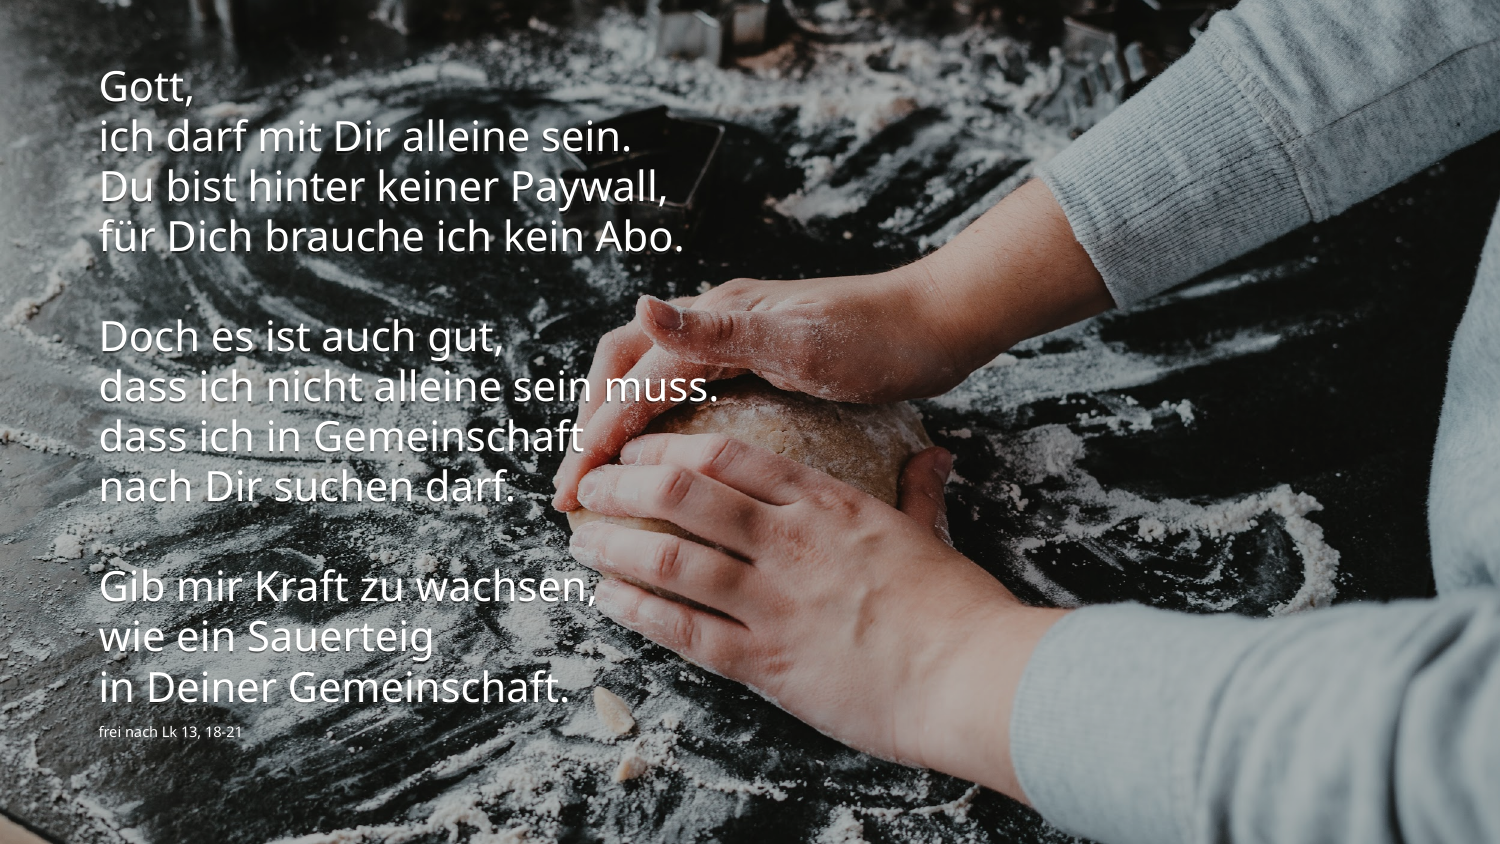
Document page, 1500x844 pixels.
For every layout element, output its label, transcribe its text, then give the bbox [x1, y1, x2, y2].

text_box frei nach Lk 13, 18-21 [83, 708, 778, 756]
picture [0, 0, 1500, 844]
text_box Gott, ich darf mit Dir alleine sein. Du bist hinter keiner Paywall, für Dich brauche ich kein Abo. Doch es ist auch gut, dass ich nicht alleine sein muss. dass ich in Gemeinschaft nach Dir suchen darf. Gib mir Kraft zu wachsen, wie ein Sauerteig in Deiner Gemeinschaft. [83, 45, 892, 726]
